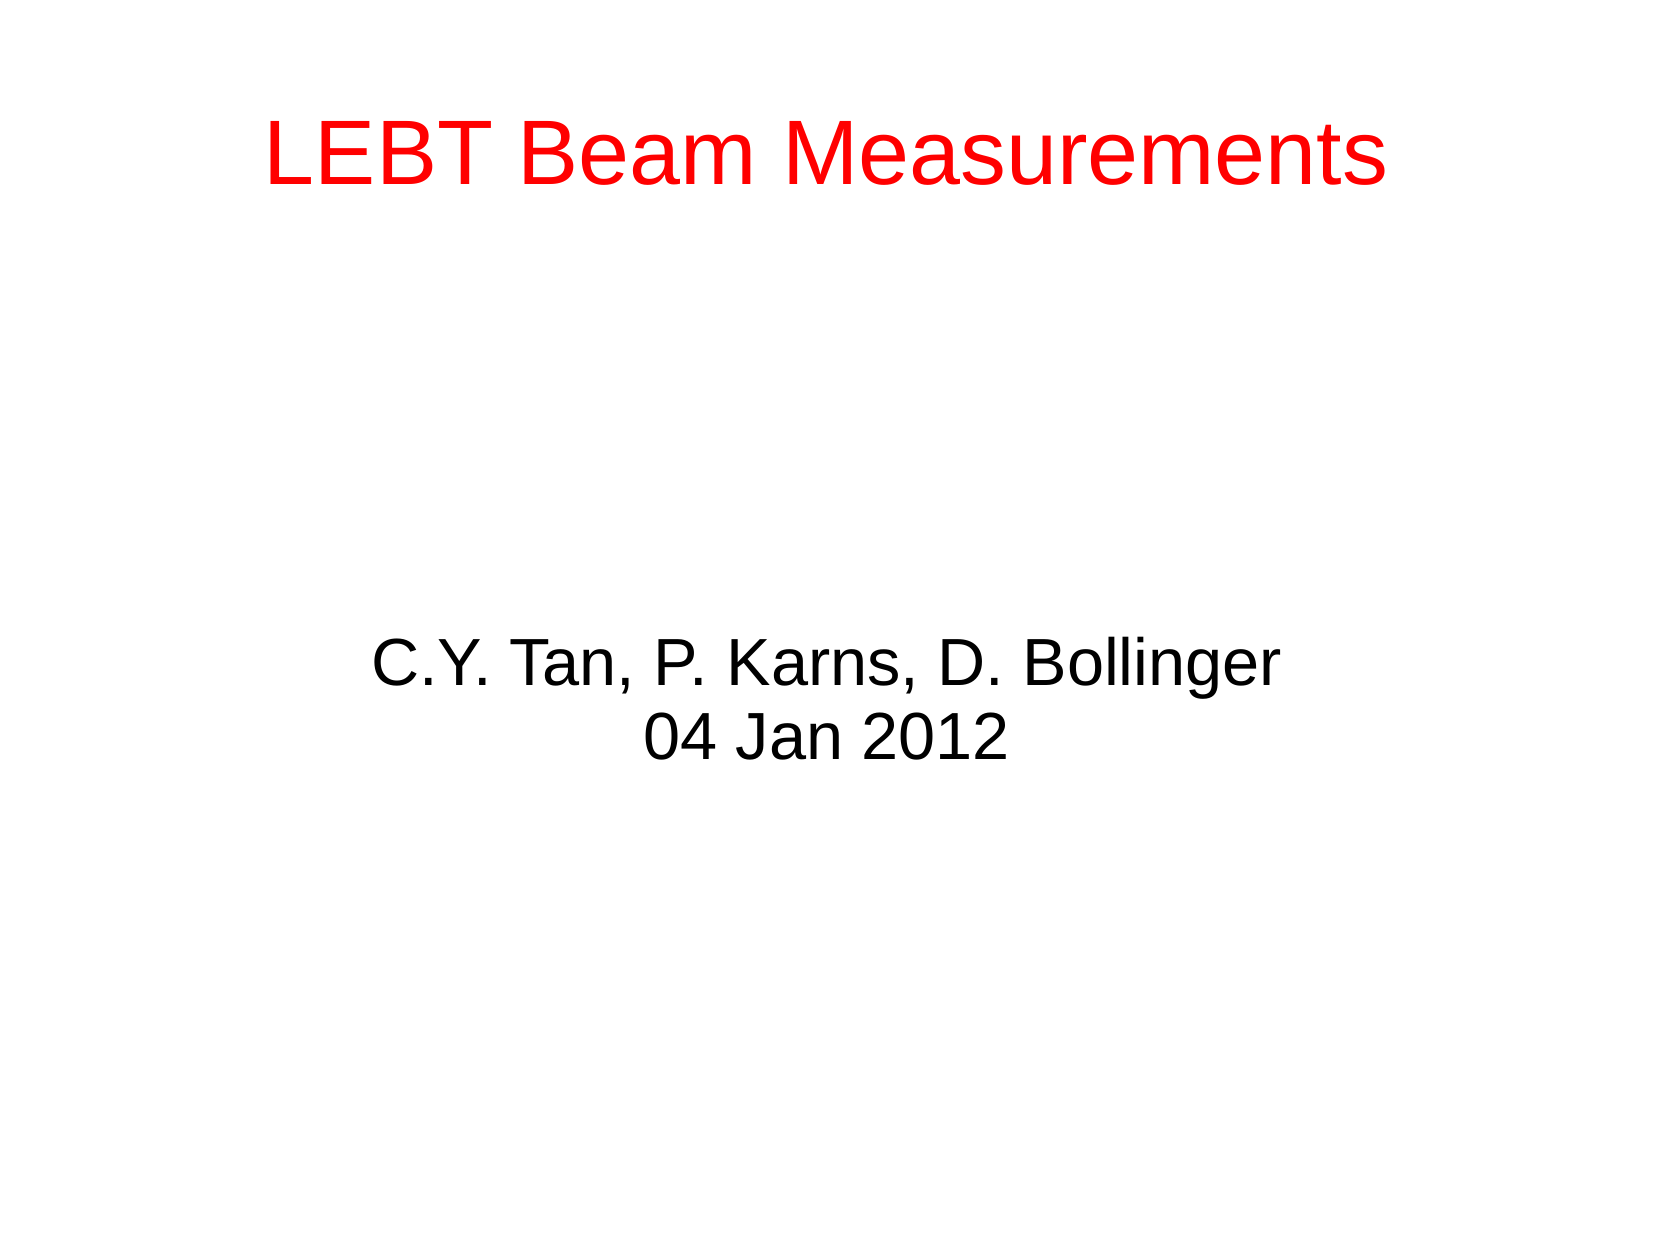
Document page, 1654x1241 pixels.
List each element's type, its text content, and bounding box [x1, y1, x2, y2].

subtitle C.Y. Tan, P. Karns, D. Bollinger 04 Jan 2012 [82, 290, 1571, 1109]
title LEBT Beam Measurements [82, 49, 1571, 257]
